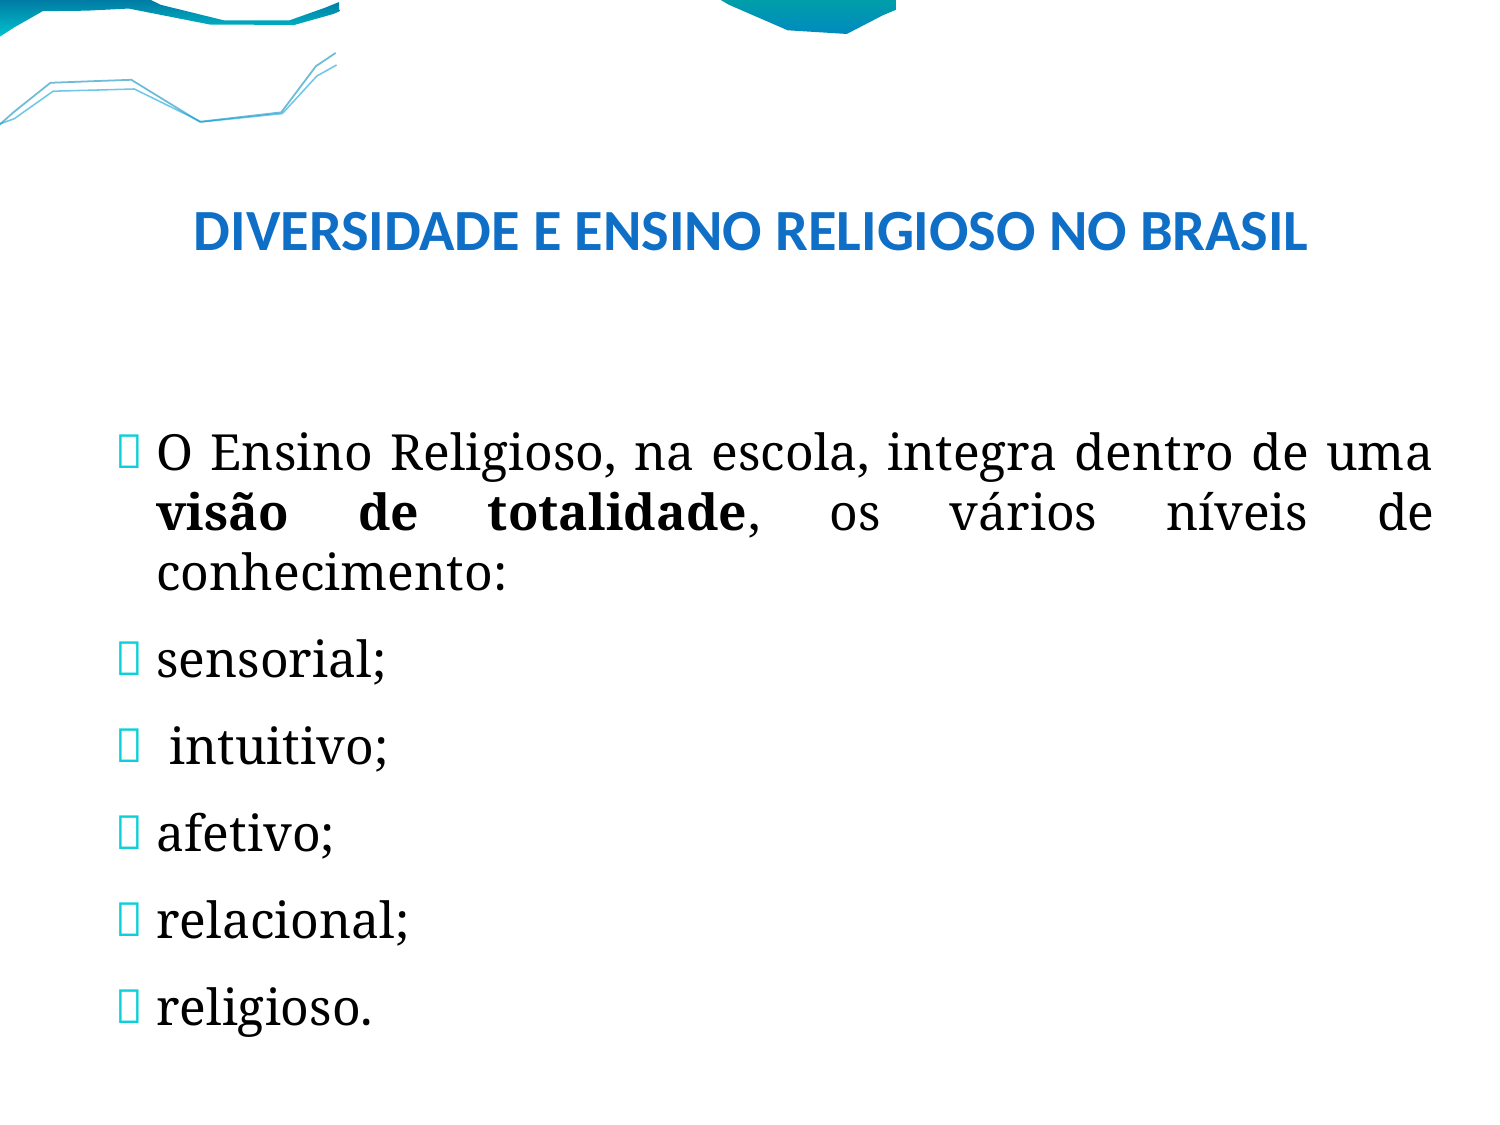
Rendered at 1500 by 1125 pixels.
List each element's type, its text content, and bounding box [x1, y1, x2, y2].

title DIVERSIDADE E ENSINO RELIGIOSO NO BRASIL [76, 184, 1427, 278]
list O Ensino Religioso, na escola, integra dentro de uma visão de totalidade, os vários níveis de conhecimento: sensorial; intuitivo; afetivo; relacional; religioso. [100, 326, 1451, 1047]
